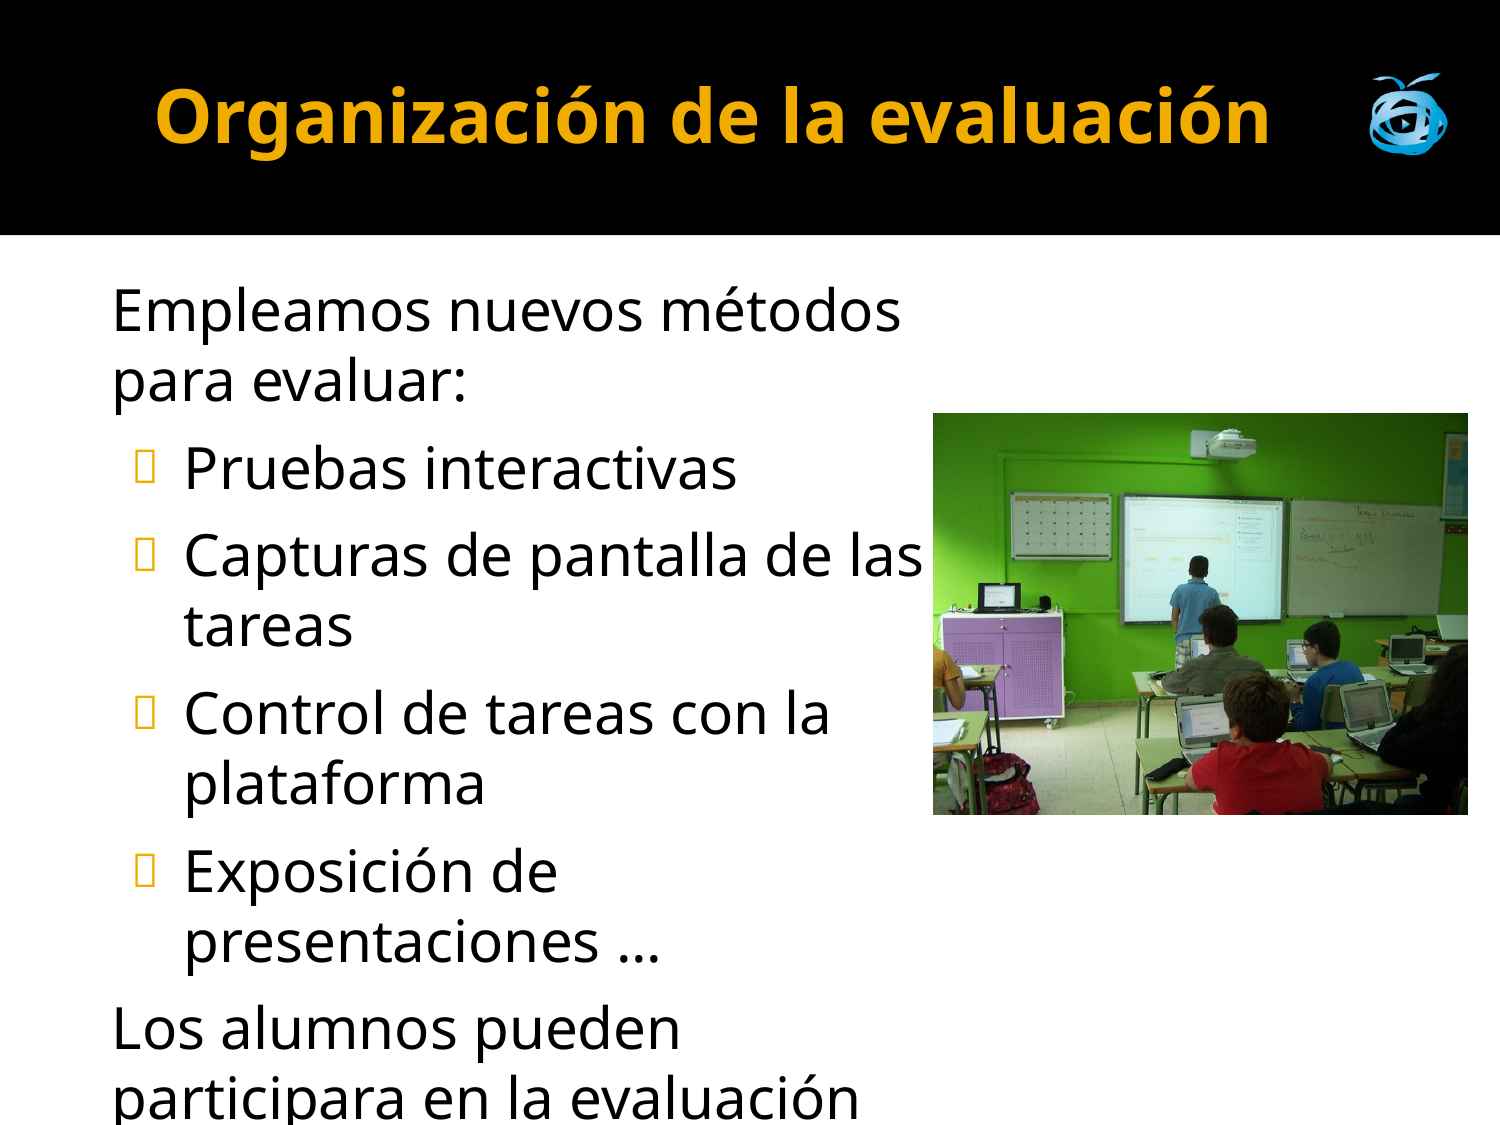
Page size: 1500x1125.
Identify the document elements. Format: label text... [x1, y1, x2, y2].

list Empleamos nuevos métodos para evaluar: Pruebas interactivas Capturas de pantalla de las tareas Control de tareas con la plataforma Exposición de presentaciones ... Los alumnos pueden participara en la evaluación [96, 265, 975, 1063]
picture [1352, 54, 1459, 173]
picture [975, 413, 1469, 815]
title Organización de la evaluación [75, 60, 1353, 184]
